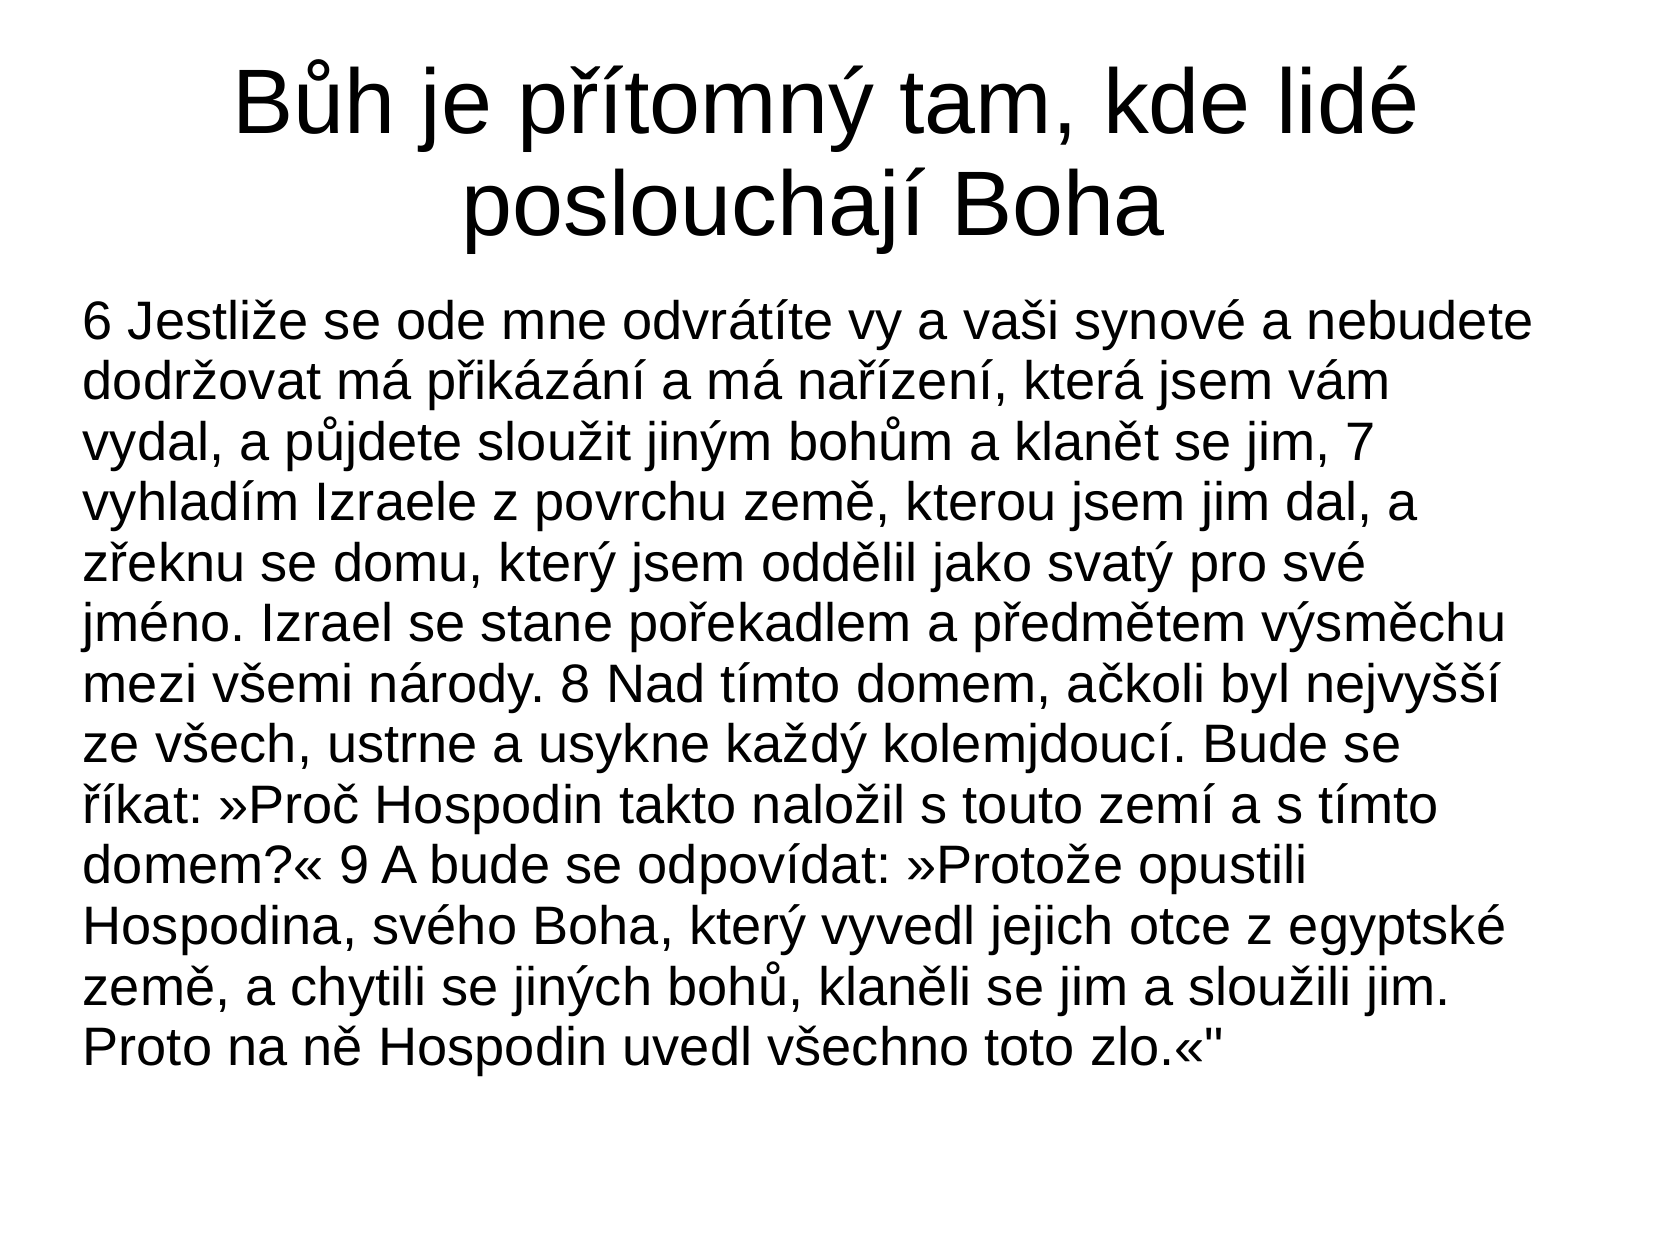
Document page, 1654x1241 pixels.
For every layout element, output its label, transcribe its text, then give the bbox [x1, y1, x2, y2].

list 6 Jestliže se ode mne odvrátíte vy a vaši synové a nebudete dodržovat má přikázání a má nařízení, která jsem vám vydal, a půjdete sloužit jiným bohům a klanět se jim, 7 vyhladím Izraele z povrchu země, kterou jsem jim dal, a zřeknu se domu, který jsem oddělil jako svatý pro své jméno. Izrael se stane pořekadlem a předmětem výsměchu mezi všemi národy. 8 Nad tímto domem, ačkoli byl nejvyšší ze všech, ustrne a usykne každý kolemjdoucí. Bude se říkat: »Proč Hospodin takto naložil s touto zemí a s tímto domem?« 9 A bude se odpovídat: »Protože opustili Hospodina, svého Boha, který vyvedl jejich otce z egyptské země, a chytili se jiných bohů, klaněli se jim a sloužili jim. Proto na ně Hospodin uvedl všechno toto zlo.«" [82, 290, 1538, 1010]
title Bůh je přítomný tam, kde lidé poslouchají Boha [82, 49, 1571, 257]
